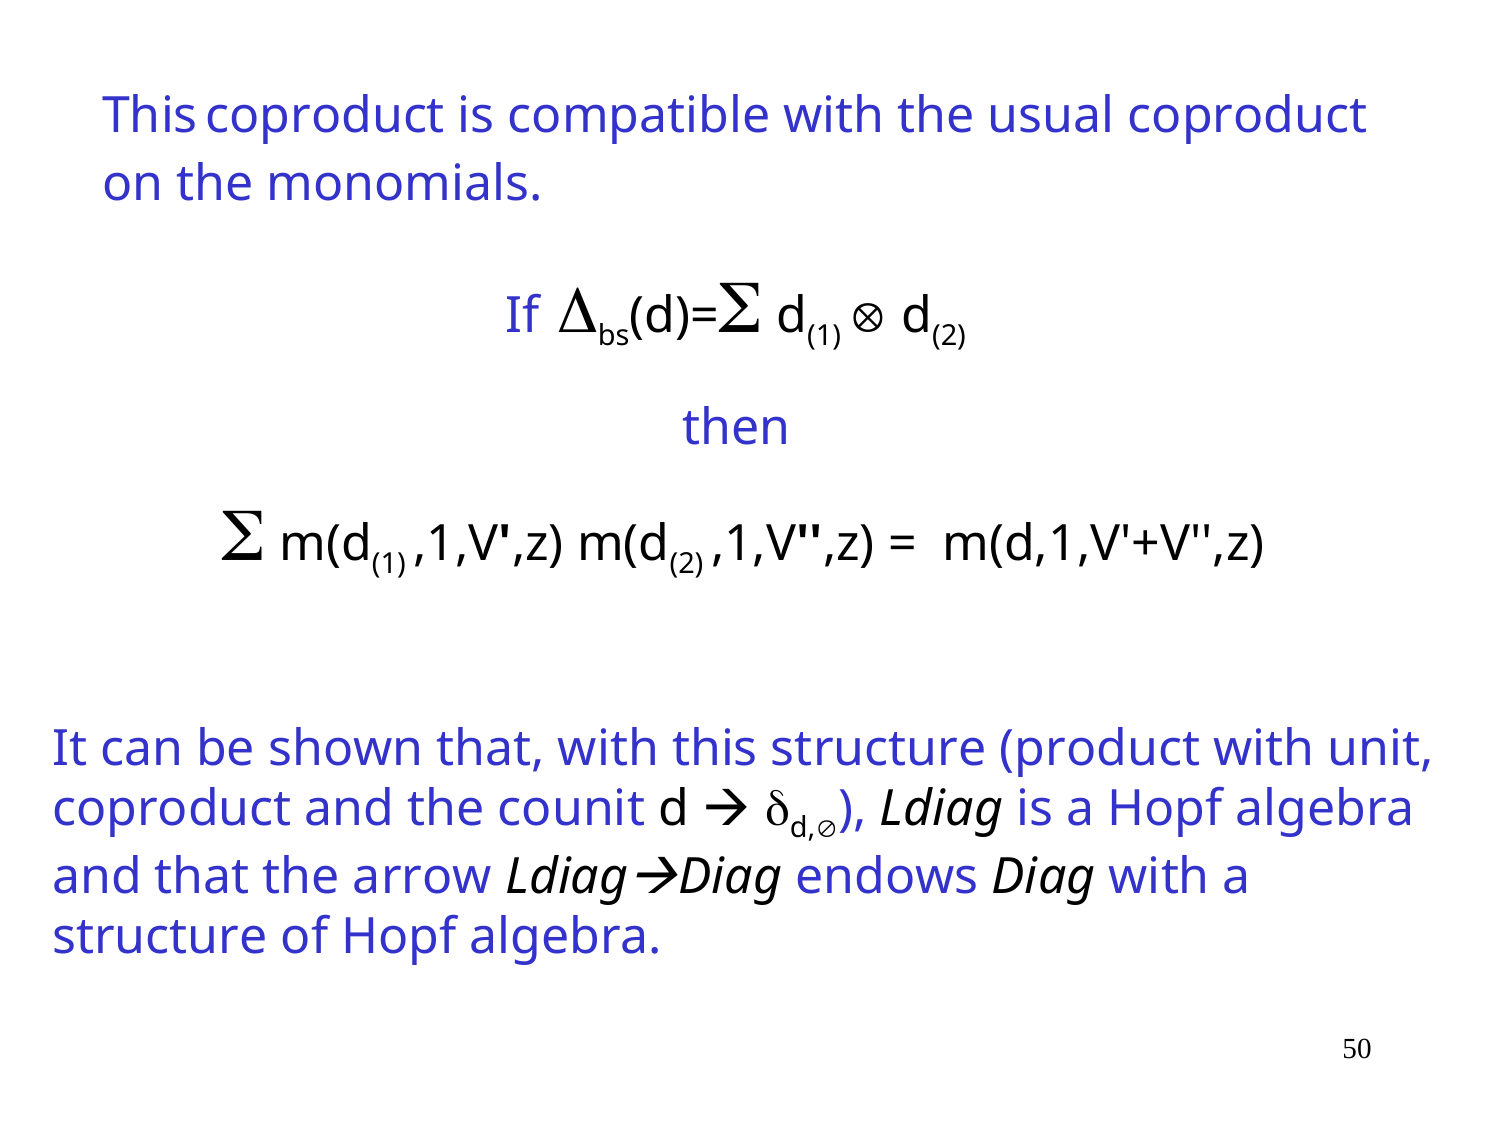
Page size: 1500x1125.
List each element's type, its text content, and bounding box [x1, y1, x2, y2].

text_box If bs(d)= d(1)  d(2) then  m(d(1) ,1,V',z) m(d(2) ,1,V'',z) = m(d,1,V'+V'',z)‏ [5, 249, 1481, 587]
text_box This coproduct is compatible with the usual coproduct on the monomials. [87, 74, 1428, 219]
text_box It can be shown that, with this structure (product with unit, coproduct and the counit d  d,), Ldiag is a Hopf algebra and that the arrow LdiagDiag endows Diag with a structure of Hopf algebra. [37, 707, 1463, 972]
